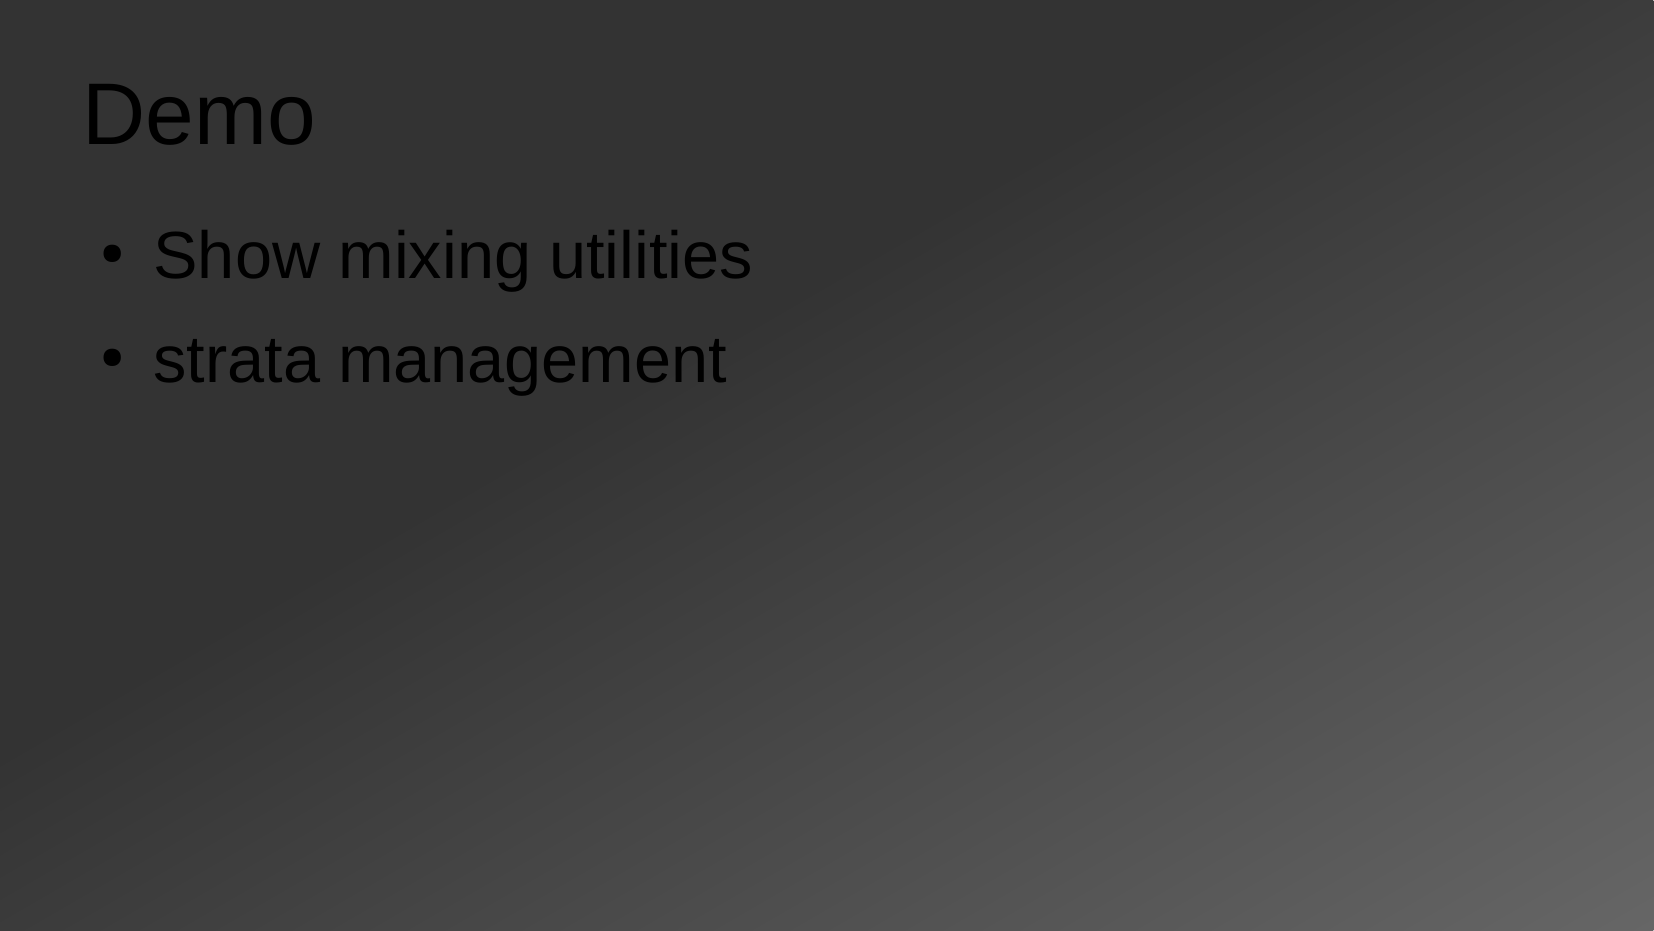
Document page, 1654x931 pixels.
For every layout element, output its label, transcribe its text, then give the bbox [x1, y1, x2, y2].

list Show mixing utilities strata management [82, 217, 1571, 758]
title Demo [82, 37, 1571, 193]
